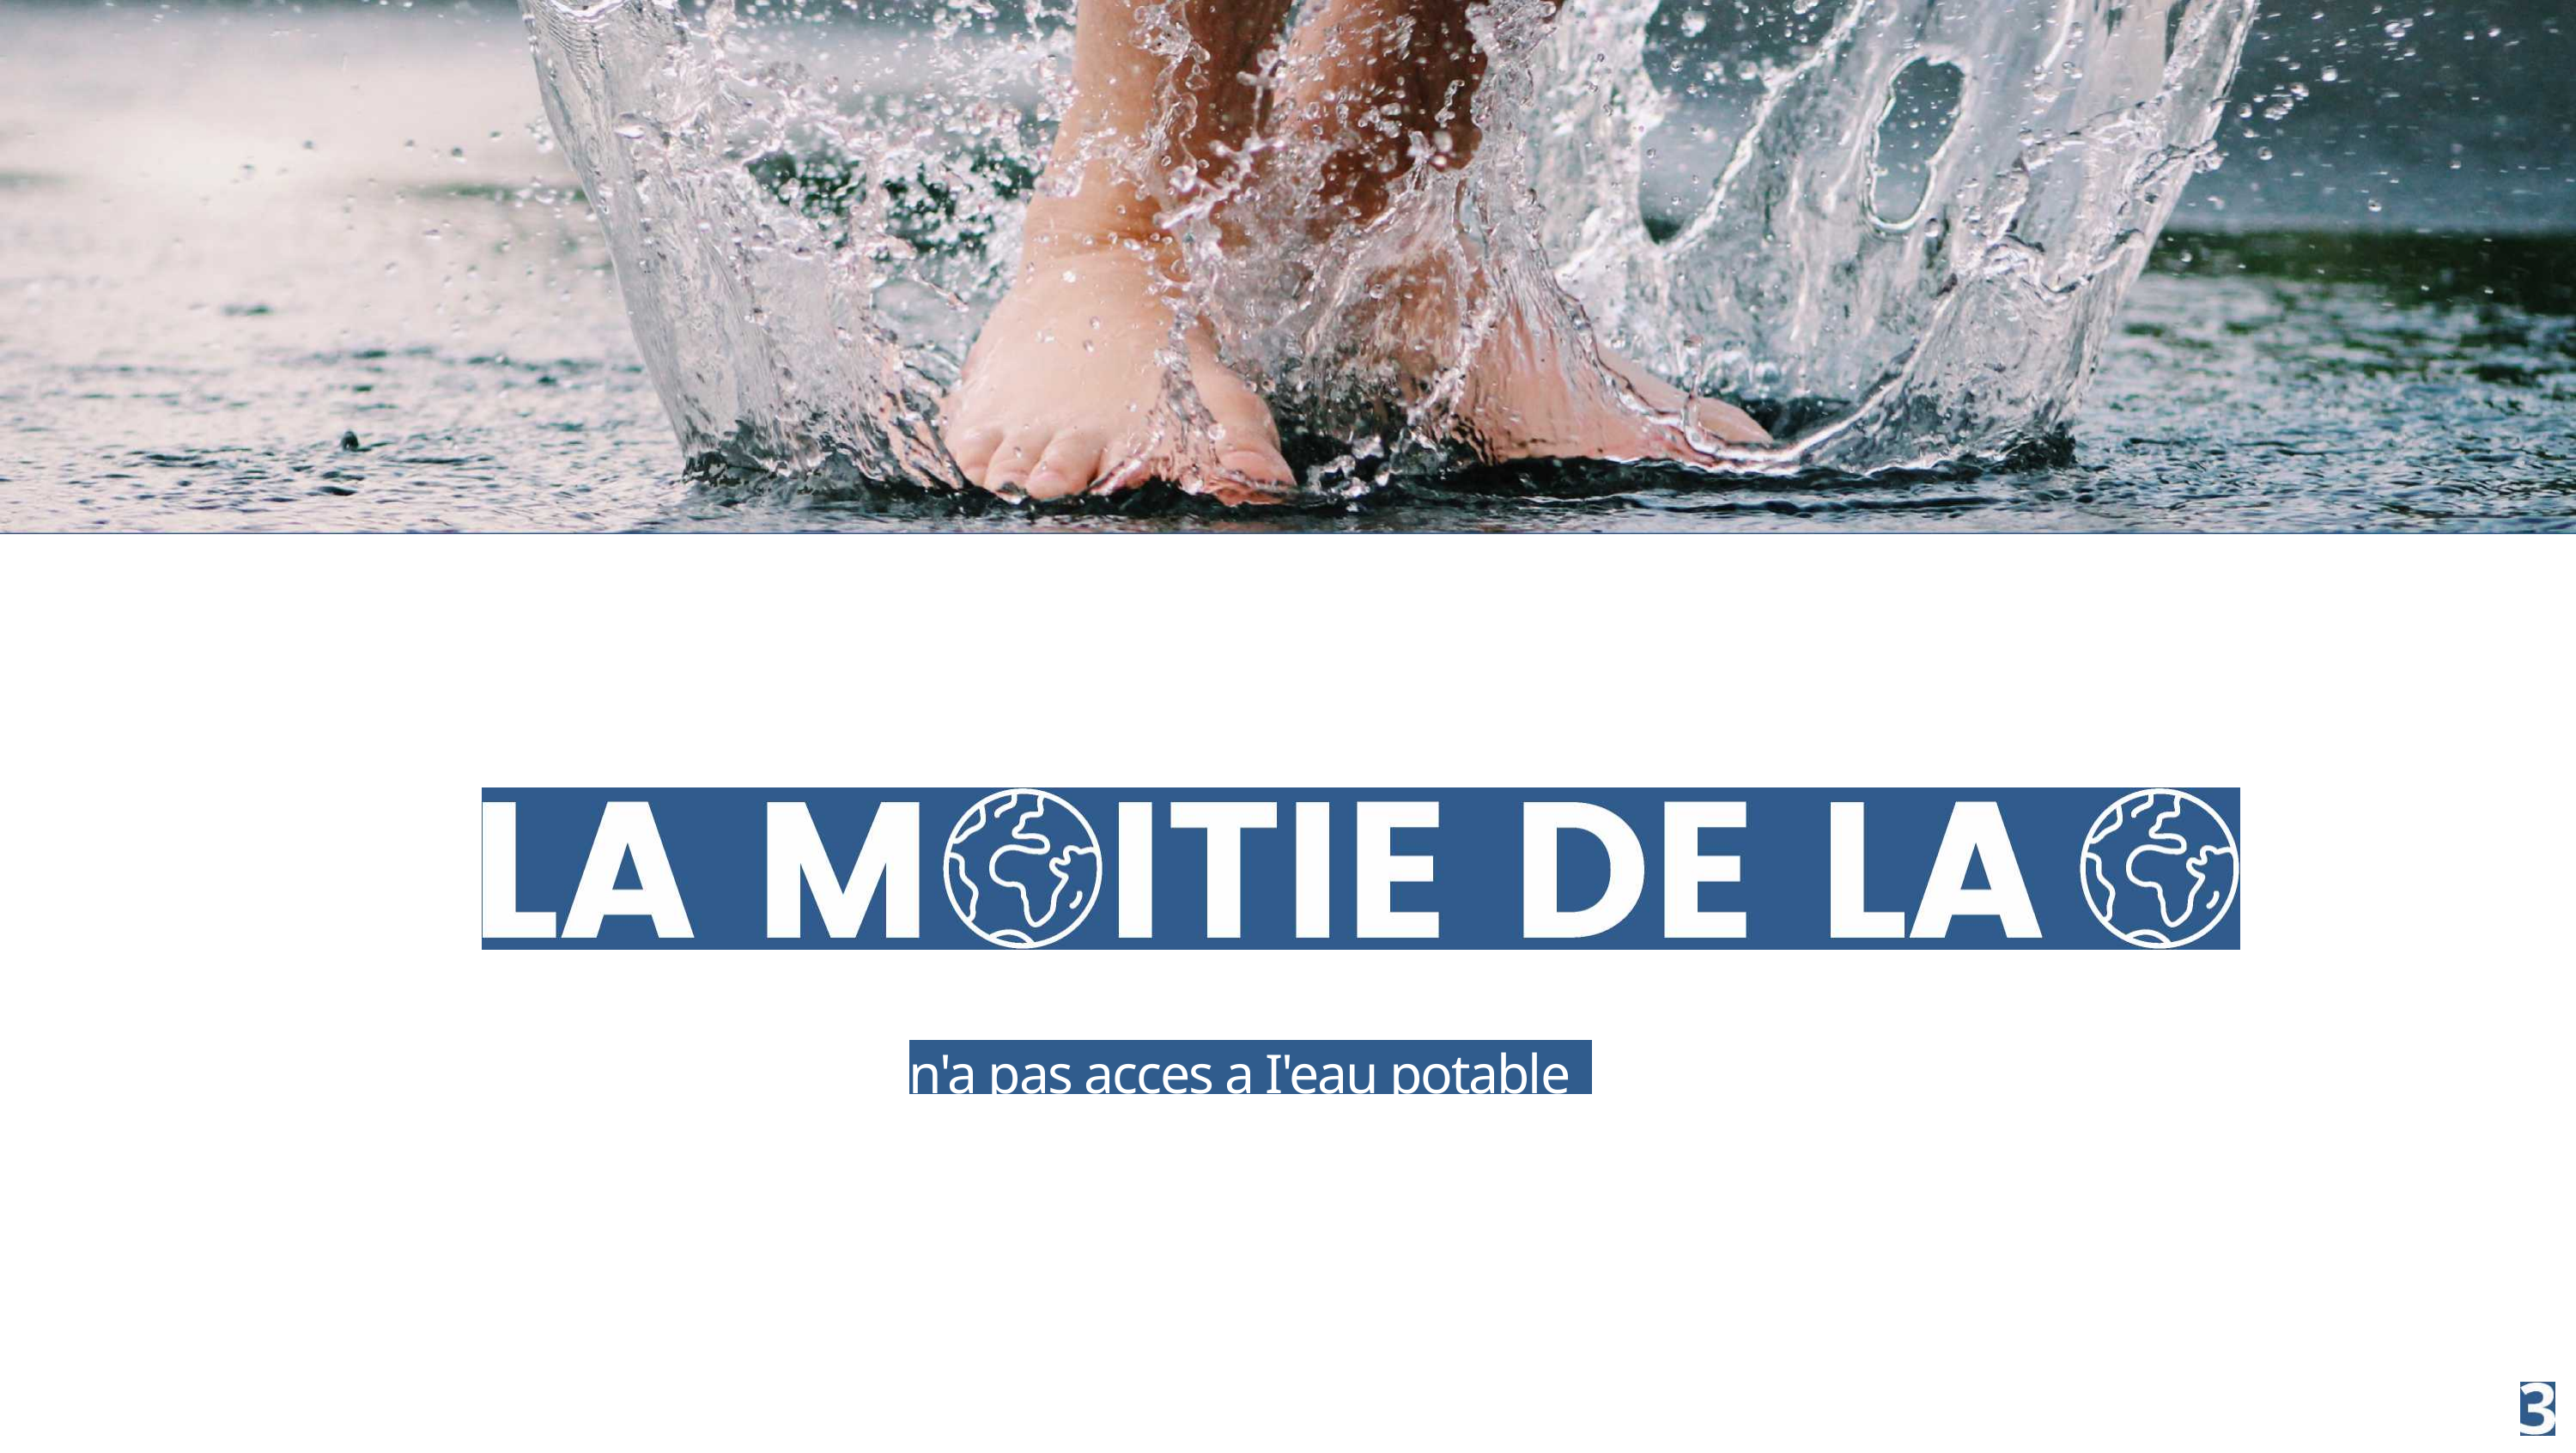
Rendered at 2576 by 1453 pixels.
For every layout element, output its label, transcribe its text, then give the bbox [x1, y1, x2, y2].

picture [482, 788, 2240, 950]
text_box n'a pas acces a I'eau potable [909, 1040, 1592, 1094]
picture [0, 0, 2576, 535]
picture [2520, 1383, 2555, 1437]
